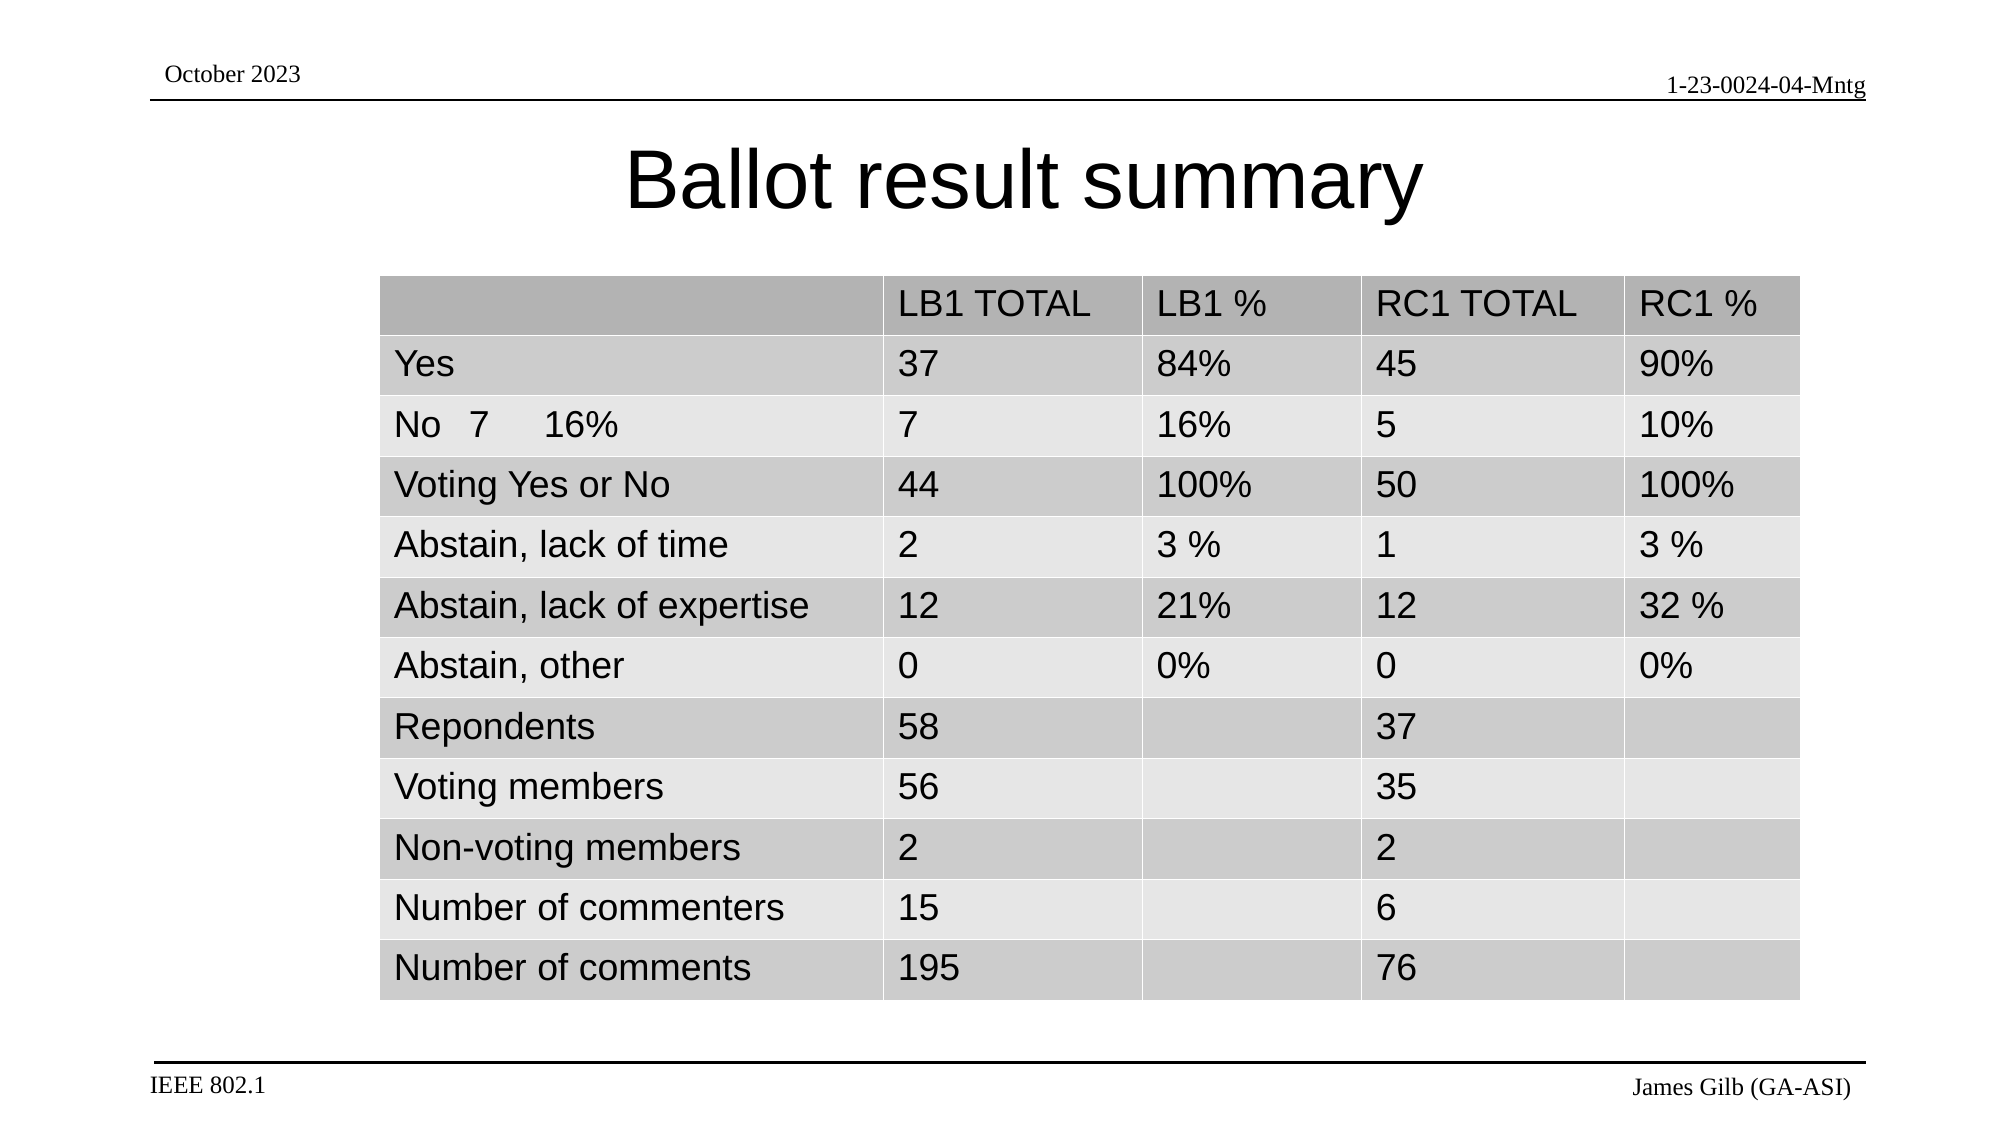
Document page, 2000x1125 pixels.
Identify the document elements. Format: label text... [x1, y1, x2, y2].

table_cell 7 [884, 396, 1142, 456]
table_cell 12 [1362, 578, 1624, 637]
table_cell 90% [1625, 336, 1800, 395]
table_cell Repondents [380, 698, 883, 758]
table_cell [1143, 819, 1361, 879]
table_cell 2 [884, 819, 1142, 879]
table_header RC1 TOTAL [1362, 276, 1624, 335]
table_cell [1143, 880, 1361, 939]
table_cell Abstain, lack of time [380, 517, 883, 577]
table_cell [1625, 940, 1800, 1000]
table_cell 3 % [1625, 517, 1800, 577]
table_cell 16% [1143, 396, 1361, 456]
table_cell Voting members [380, 759, 883, 818]
table_cell [1625, 880, 1800, 939]
table_cell 10% [1625, 396, 1800, 456]
table_cell 0% [1625, 638, 1800, 697]
table_cell 1 [1362, 517, 1624, 577]
table_cell [1625, 698, 1800, 758]
table_cell 0% [1143, 638, 1361, 697]
table_cell 0 [1362, 638, 1624, 697]
title Ballot result summary [149, 112, 1900, 238]
table_cell 76 [1362, 940, 1624, 1000]
table_cell 56 [884, 759, 1142, 818]
table_cell Number of comments [380, 940, 883, 1000]
table_cell Number of commenters [380, 880, 883, 939]
table_cell [1143, 698, 1361, 758]
table_header RC1 % [1625, 276, 1800, 335]
table_cell 45 [1362, 336, 1624, 395]
table_header LB1 TOTAL [884, 276, 1142, 335]
table_cell [1625, 759, 1800, 818]
table_cell 15 [884, 880, 1142, 939]
table_cell 37 [1362, 698, 1624, 758]
table_cell 44 [884, 457, 1142, 516]
table_cell 3 % [1143, 517, 1361, 577]
table_cell No 7 16% [380, 396, 883, 456]
table_cell 2 [884, 517, 1142, 577]
table_cell [1143, 759, 1361, 818]
table_cell 12 [884, 578, 1142, 637]
table_cell Abstain, lack of expertise [380, 578, 883, 637]
table_cell 84% [1143, 336, 1361, 395]
table_cell Yes [380, 336, 883, 395]
table_cell 195 [884, 940, 1142, 1000]
table_cell 0 [884, 638, 1142, 697]
table_cell 37 [884, 336, 1142, 395]
table_header LB1 % [1143, 276, 1361, 335]
table_cell 58 [884, 698, 1142, 758]
table_cell 2 [1362, 819, 1624, 879]
table_cell 50 [1362, 457, 1624, 516]
table_cell 21% [1143, 578, 1361, 637]
table_header [380, 276, 883, 335]
table_cell 32 % [1625, 578, 1800, 637]
table_cell [1143, 940, 1361, 1000]
table_cell Voting Yes or No [380, 457, 883, 516]
table_cell 100% [1143, 457, 1361, 516]
table_cell [1625, 819, 1800, 879]
table_cell 5 [1362, 396, 1624, 456]
table_cell 6 [1362, 880, 1624, 939]
table_cell Non-voting members [380, 819, 883, 879]
table_cell 100% [1625, 457, 1800, 516]
table_cell Abstain, other [380, 638, 883, 697]
table_cell 35 [1362, 759, 1624, 818]
